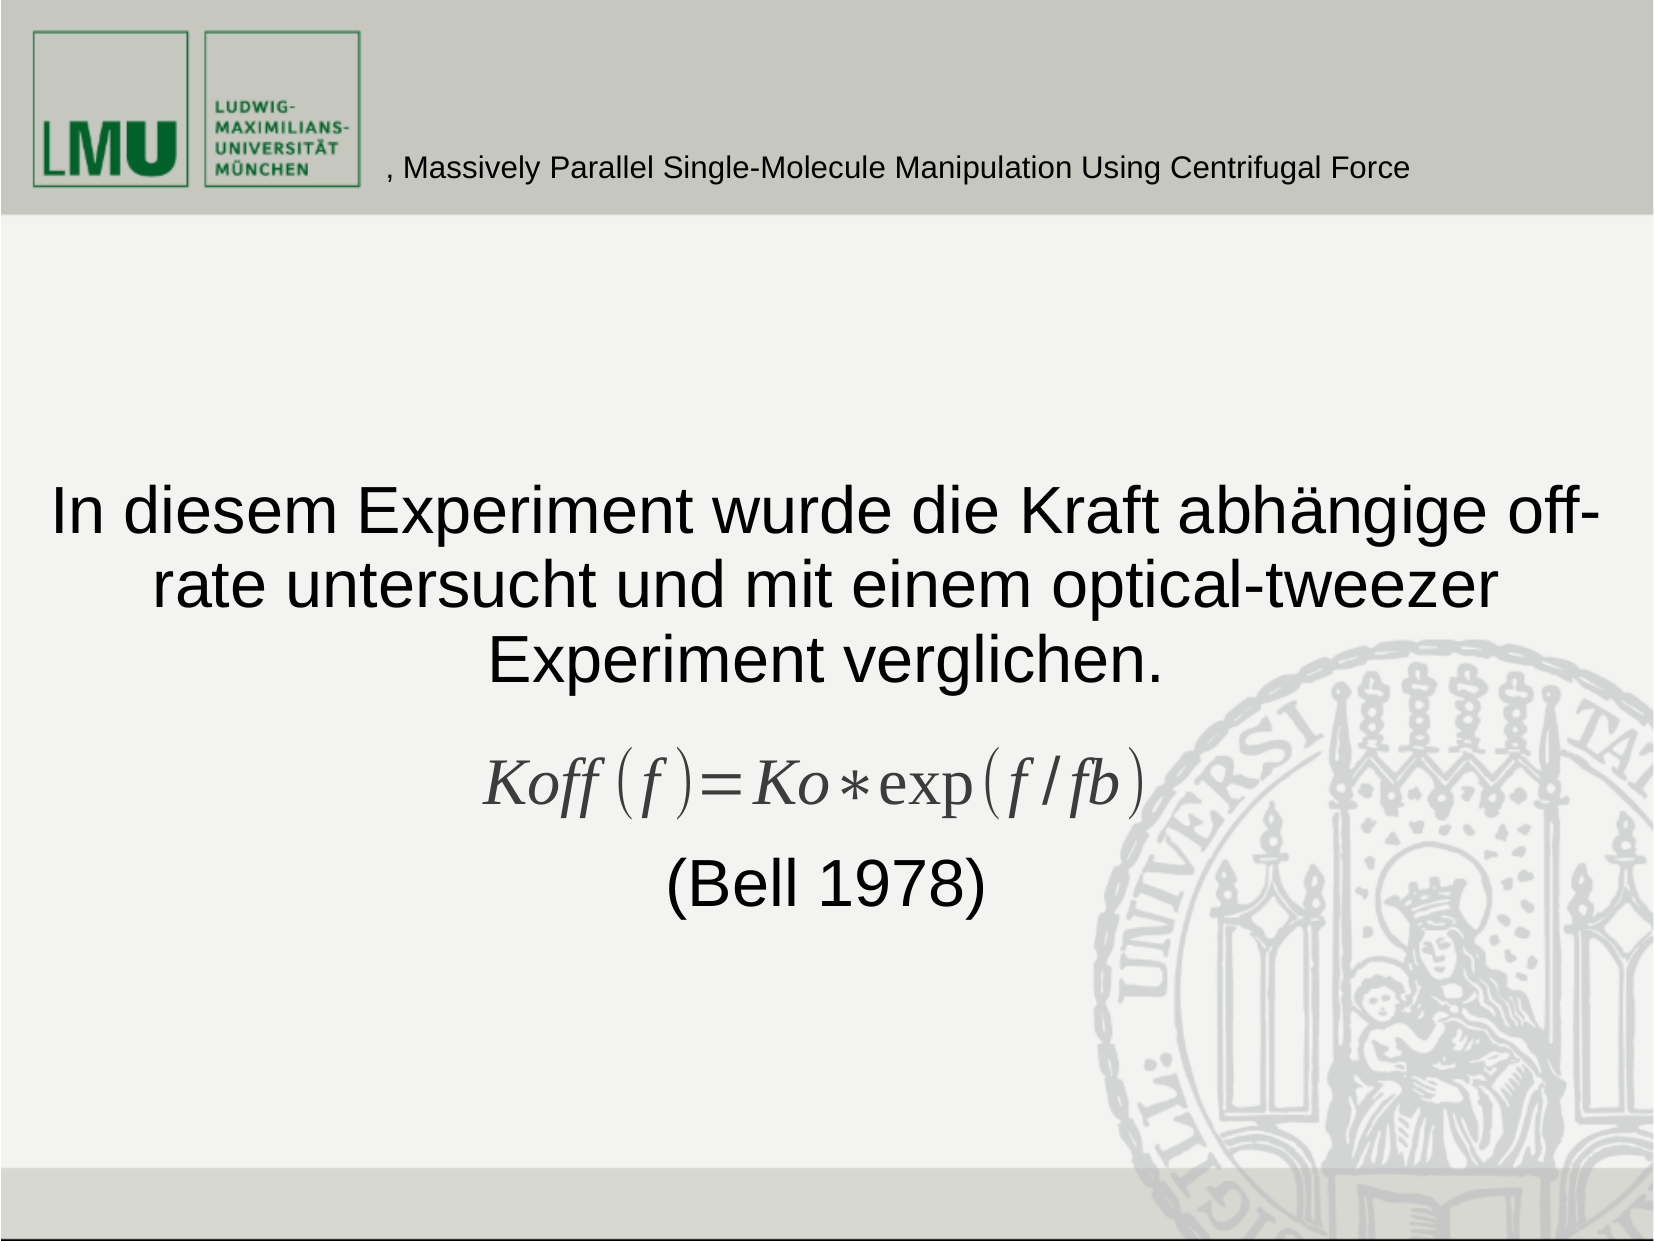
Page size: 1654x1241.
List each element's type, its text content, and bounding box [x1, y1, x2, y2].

picture [1, 0, 1654, 1241]
chart [472, 744, 1154, 824]
subtitle In diesem Experiment wurde die Kraft abhängige off-rate untersucht und mit einem optical-tweezer Experiment verglichen. (Bell 1978) [23, 224, 1630, 1170]
text_box Philipp Lorenz, Massively Parallel Single-Molecule Manipulation Using Centrifugal Force [362, 142, 1619, 213]
